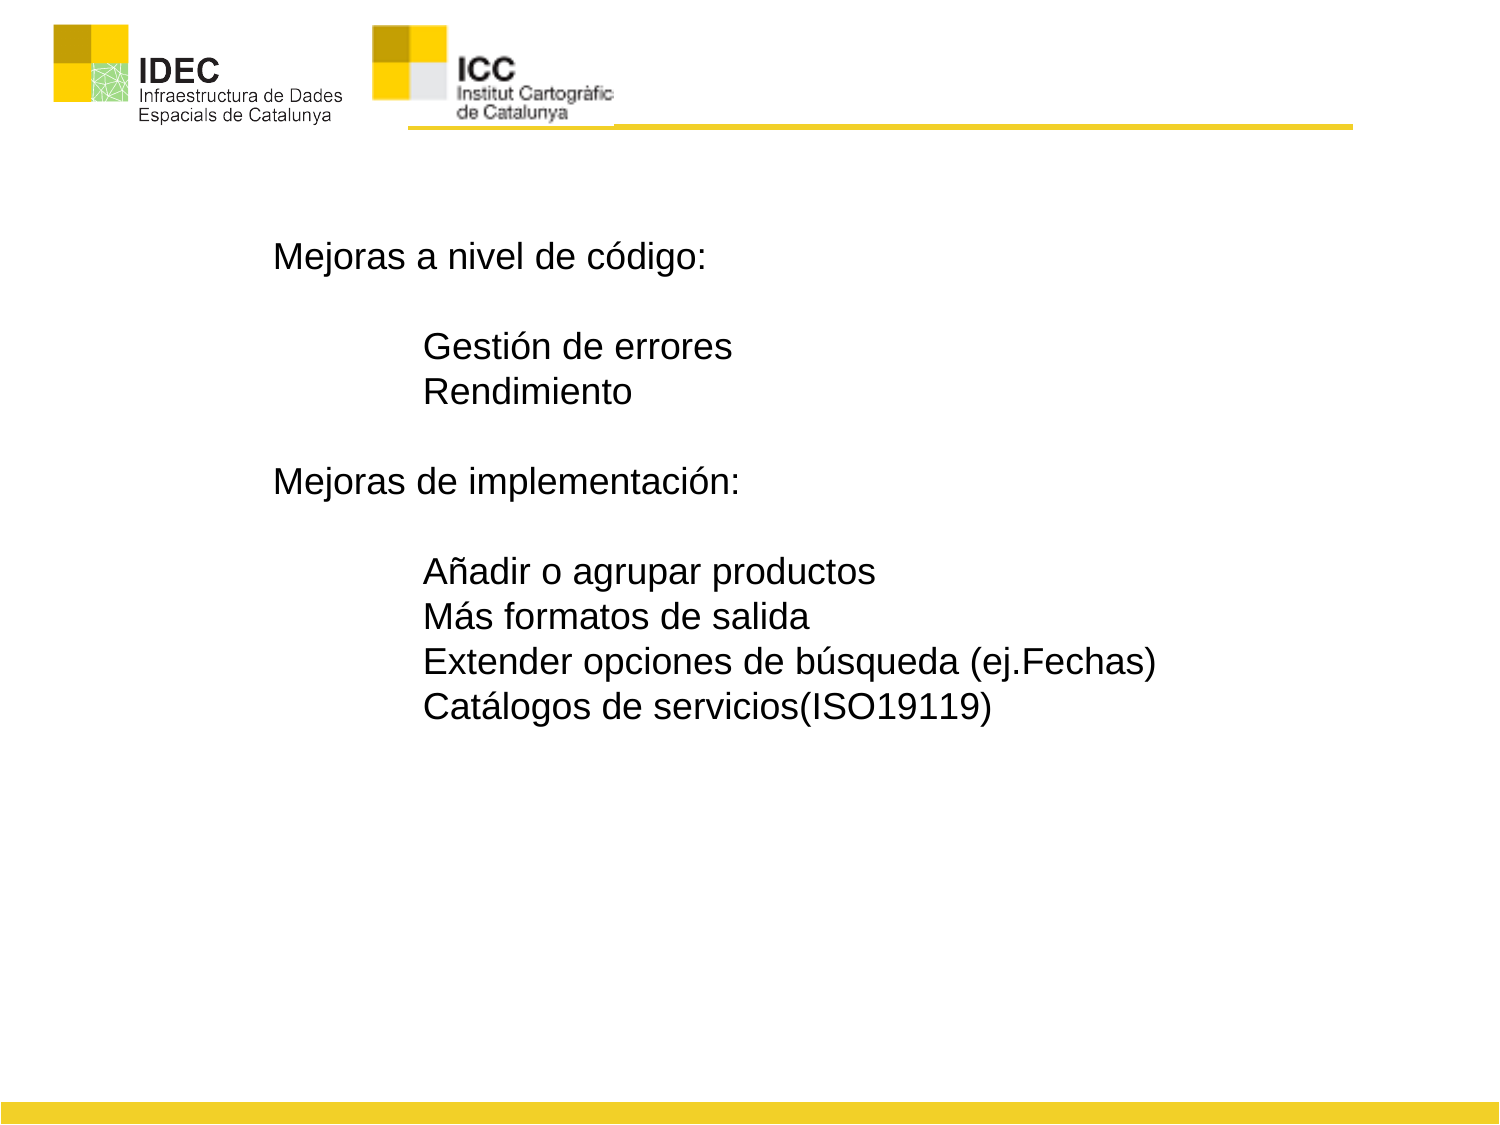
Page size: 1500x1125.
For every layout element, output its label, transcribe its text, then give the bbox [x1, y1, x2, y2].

chart [53, 24, 343, 126]
picture [372, 25, 614, 126]
text_box [0, 1101, 1500, 1125]
text_box Mejoras a nivel de código: Gestión de errores Rendimiento Mejoras de implementación: Añadir o agrupar productos Más formatos de salida Extender opciones de búsqueda (ej.Fechas) Catálogos de servicios(ISO19119) [258, 224, 1172, 825]
